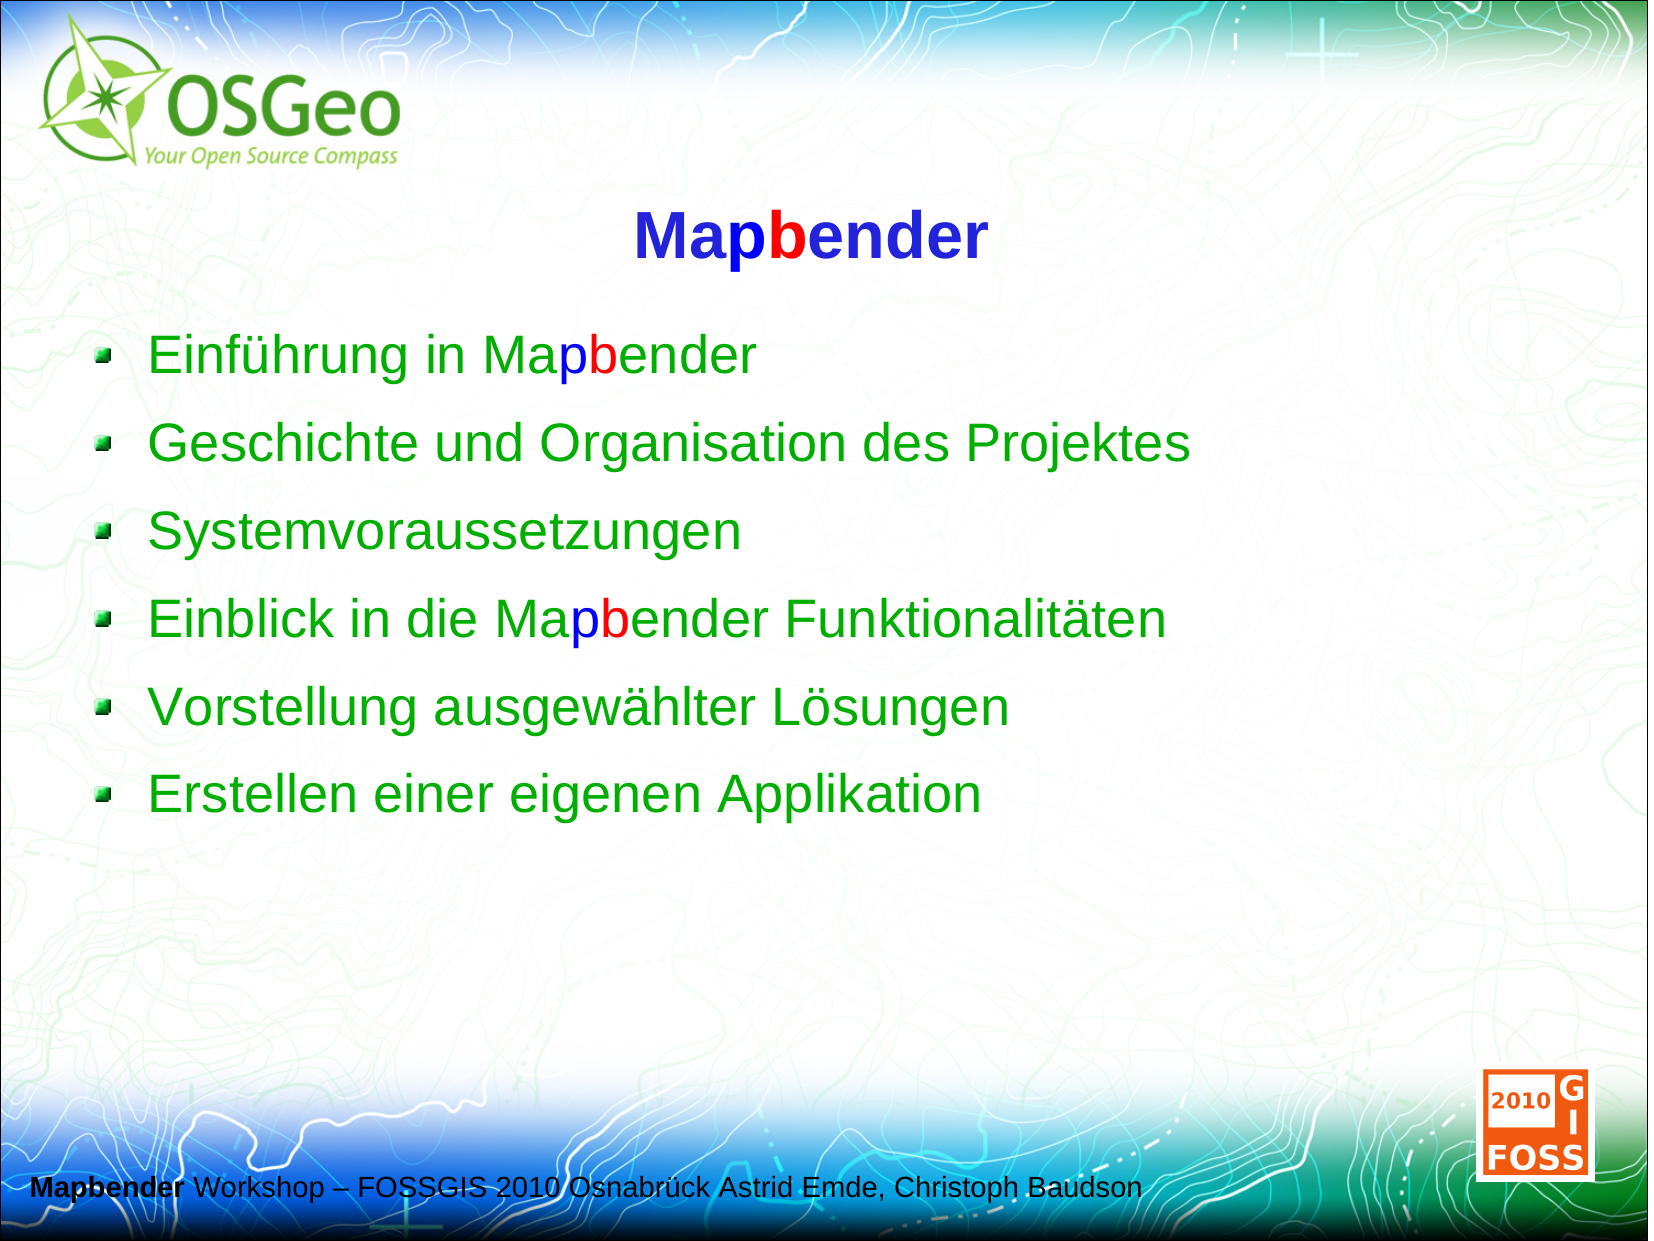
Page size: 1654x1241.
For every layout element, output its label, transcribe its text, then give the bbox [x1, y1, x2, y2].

list Einführung in Mapbender Geschichte und Organisation des Projektes Systemvoraussetzungen Einblick in die Mapbender Funktionalitäten Vorstellung ausgewählter Lösungen Erstellen einer eigenen Applikation [76, 324, 1565, 1144]
picture [1, 1, 1647, 1240]
title Mapbender [76, 147, 1565, 323]
